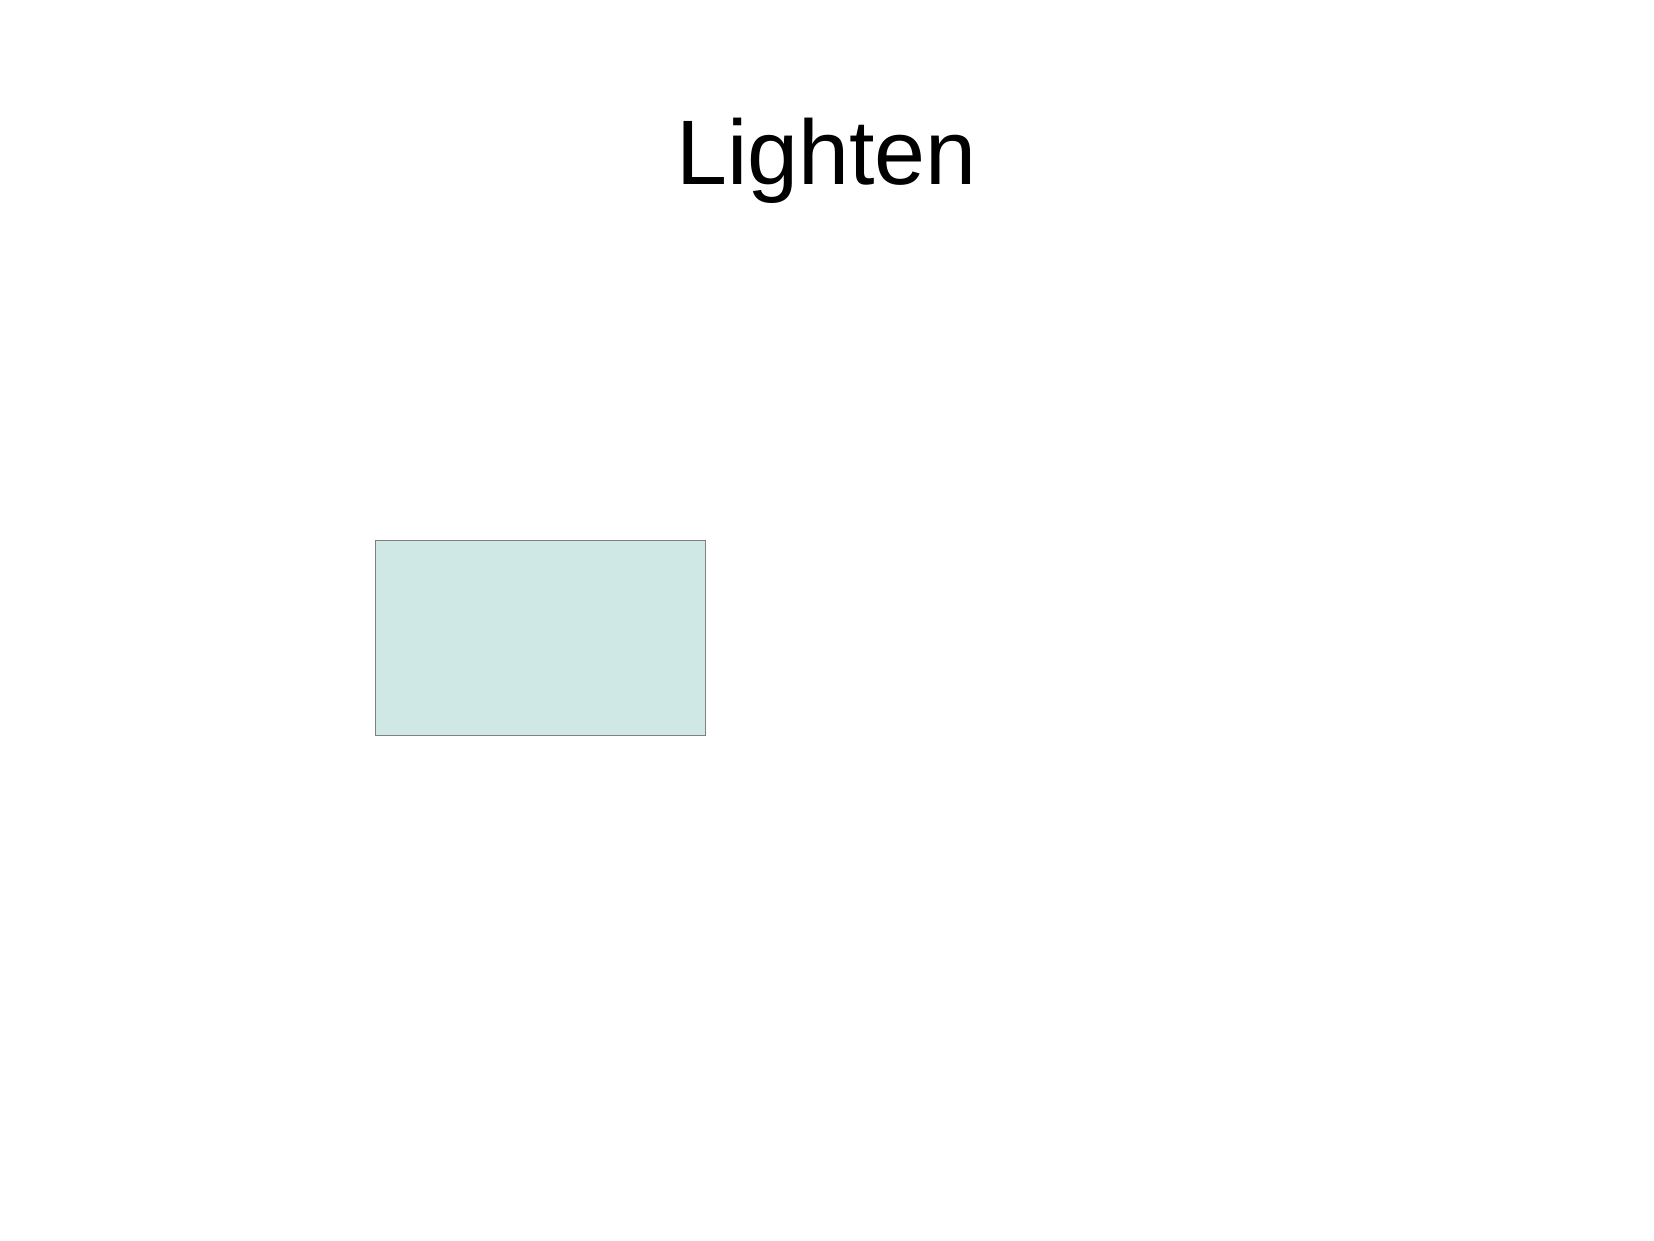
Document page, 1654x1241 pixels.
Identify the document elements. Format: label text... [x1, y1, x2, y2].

text_box [375, 540, 706, 736]
title Lighten [82, 49, 1571, 257]
